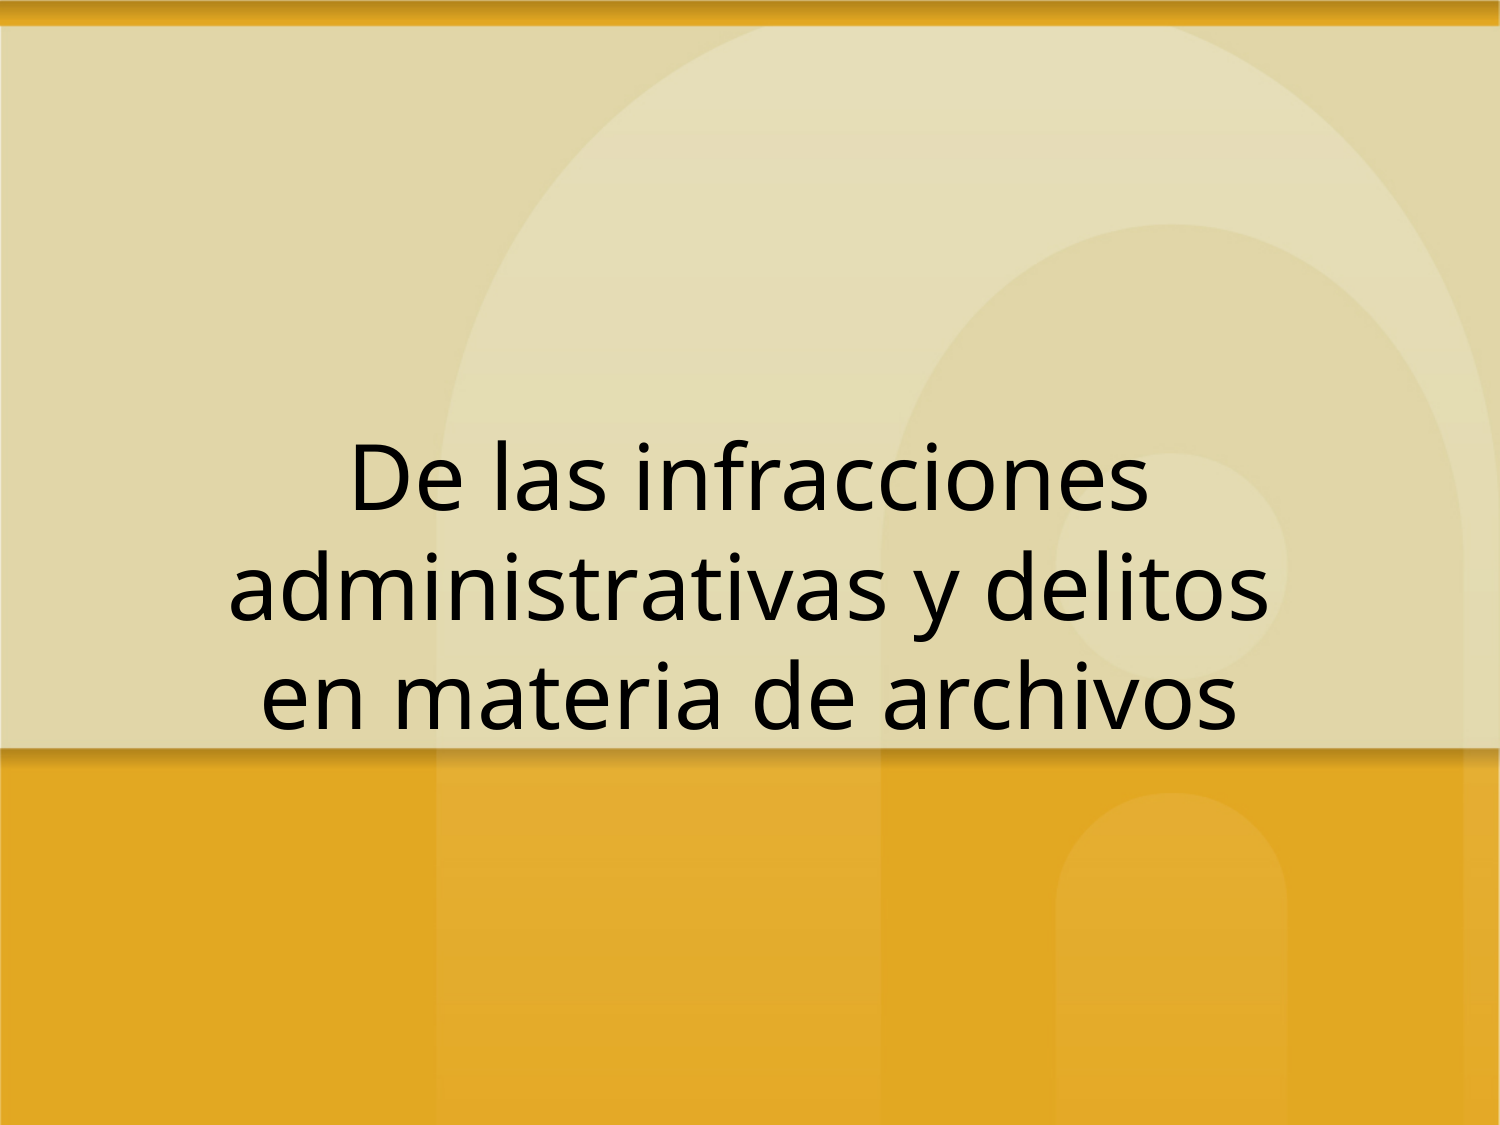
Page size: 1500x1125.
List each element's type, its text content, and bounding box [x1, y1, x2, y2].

picture [0, 0, 1500, 1125]
text_box De las infracciones administrativas y delitos en materia de archivos [34, 411, 1466, 760]
